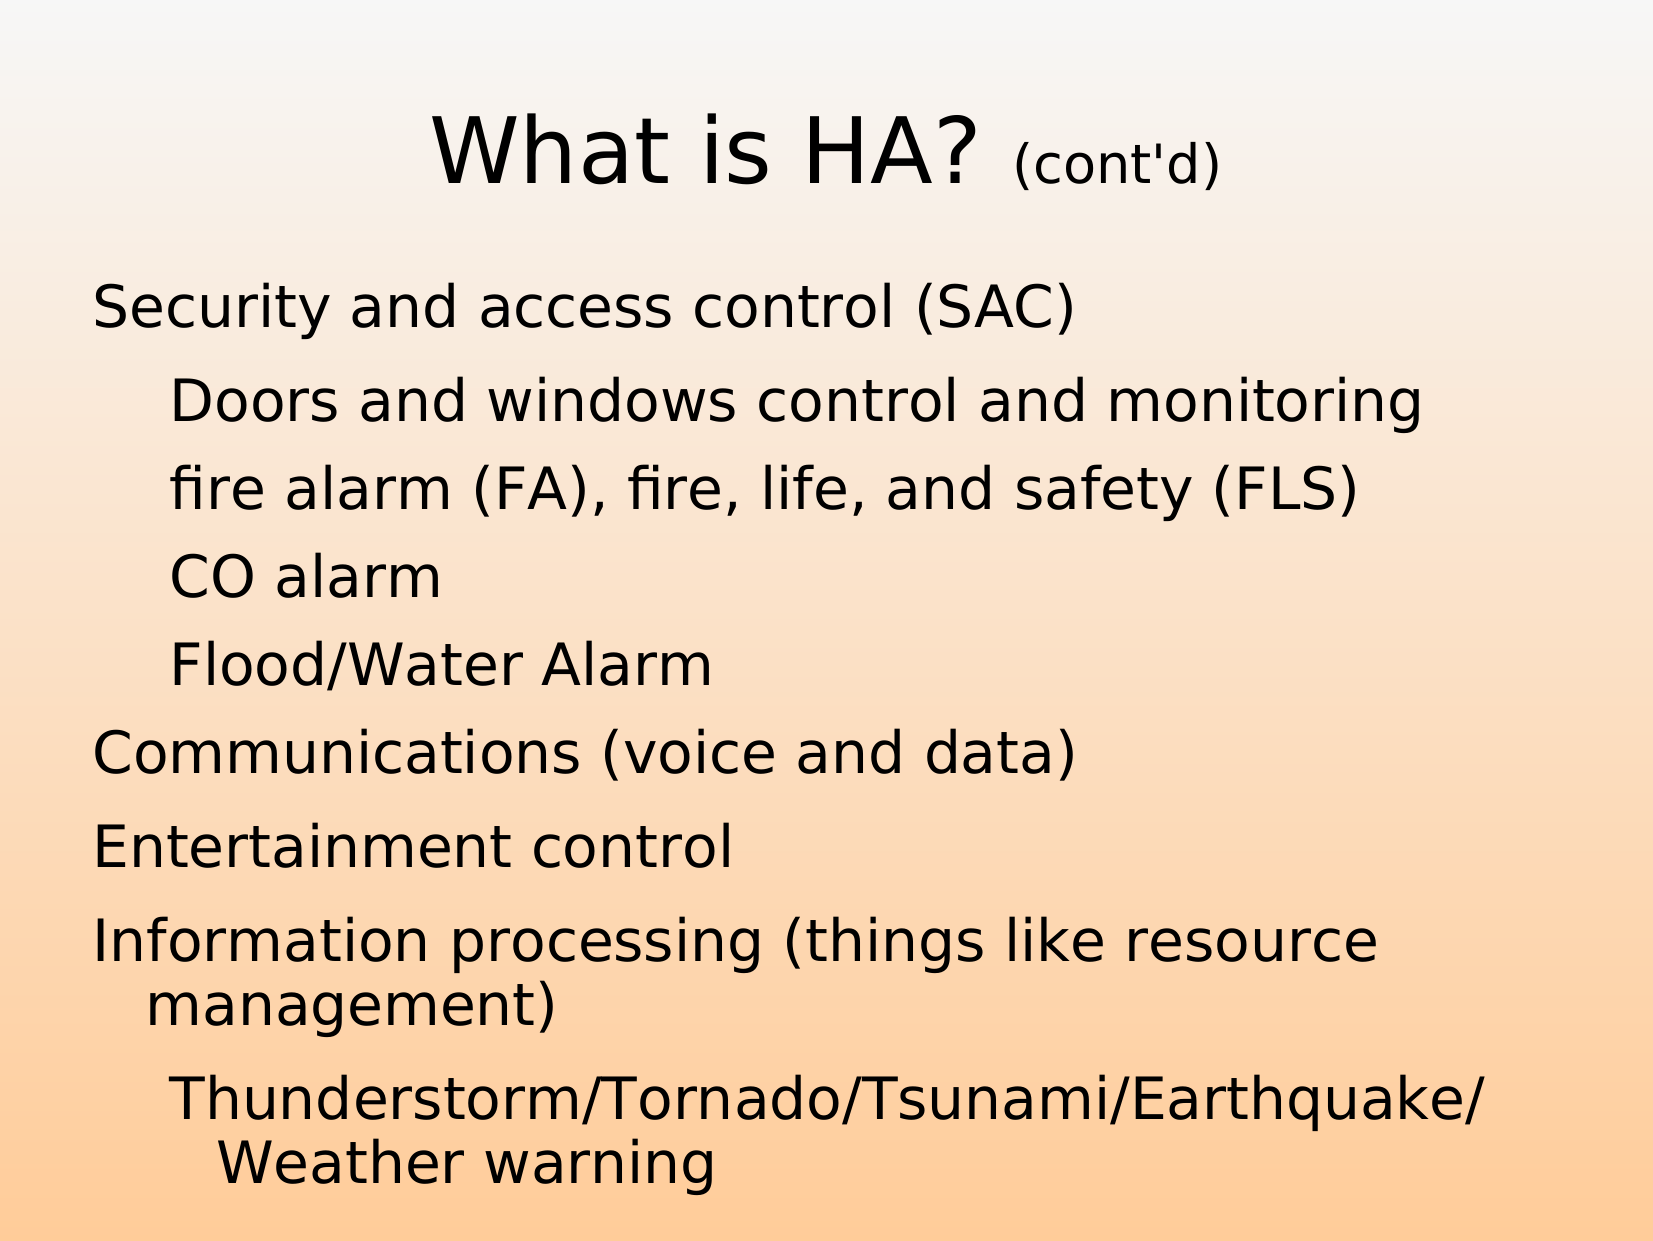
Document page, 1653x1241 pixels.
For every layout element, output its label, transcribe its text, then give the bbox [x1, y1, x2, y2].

title What is HA? (cont'd) [82, 49, 1570, 257]
list Security and access control (SAC) Doors and windows control and monitoring fire alarm (FA), fire, life, and safety (FLS) CO alarm Flood/Water Alarm Communications (voice and data) Entertainment control Information processing (things like resource management) Thunderstorm/Tornado/Tsunami/Earthquake/Weather warning [75, 275, 1563, 1201]
